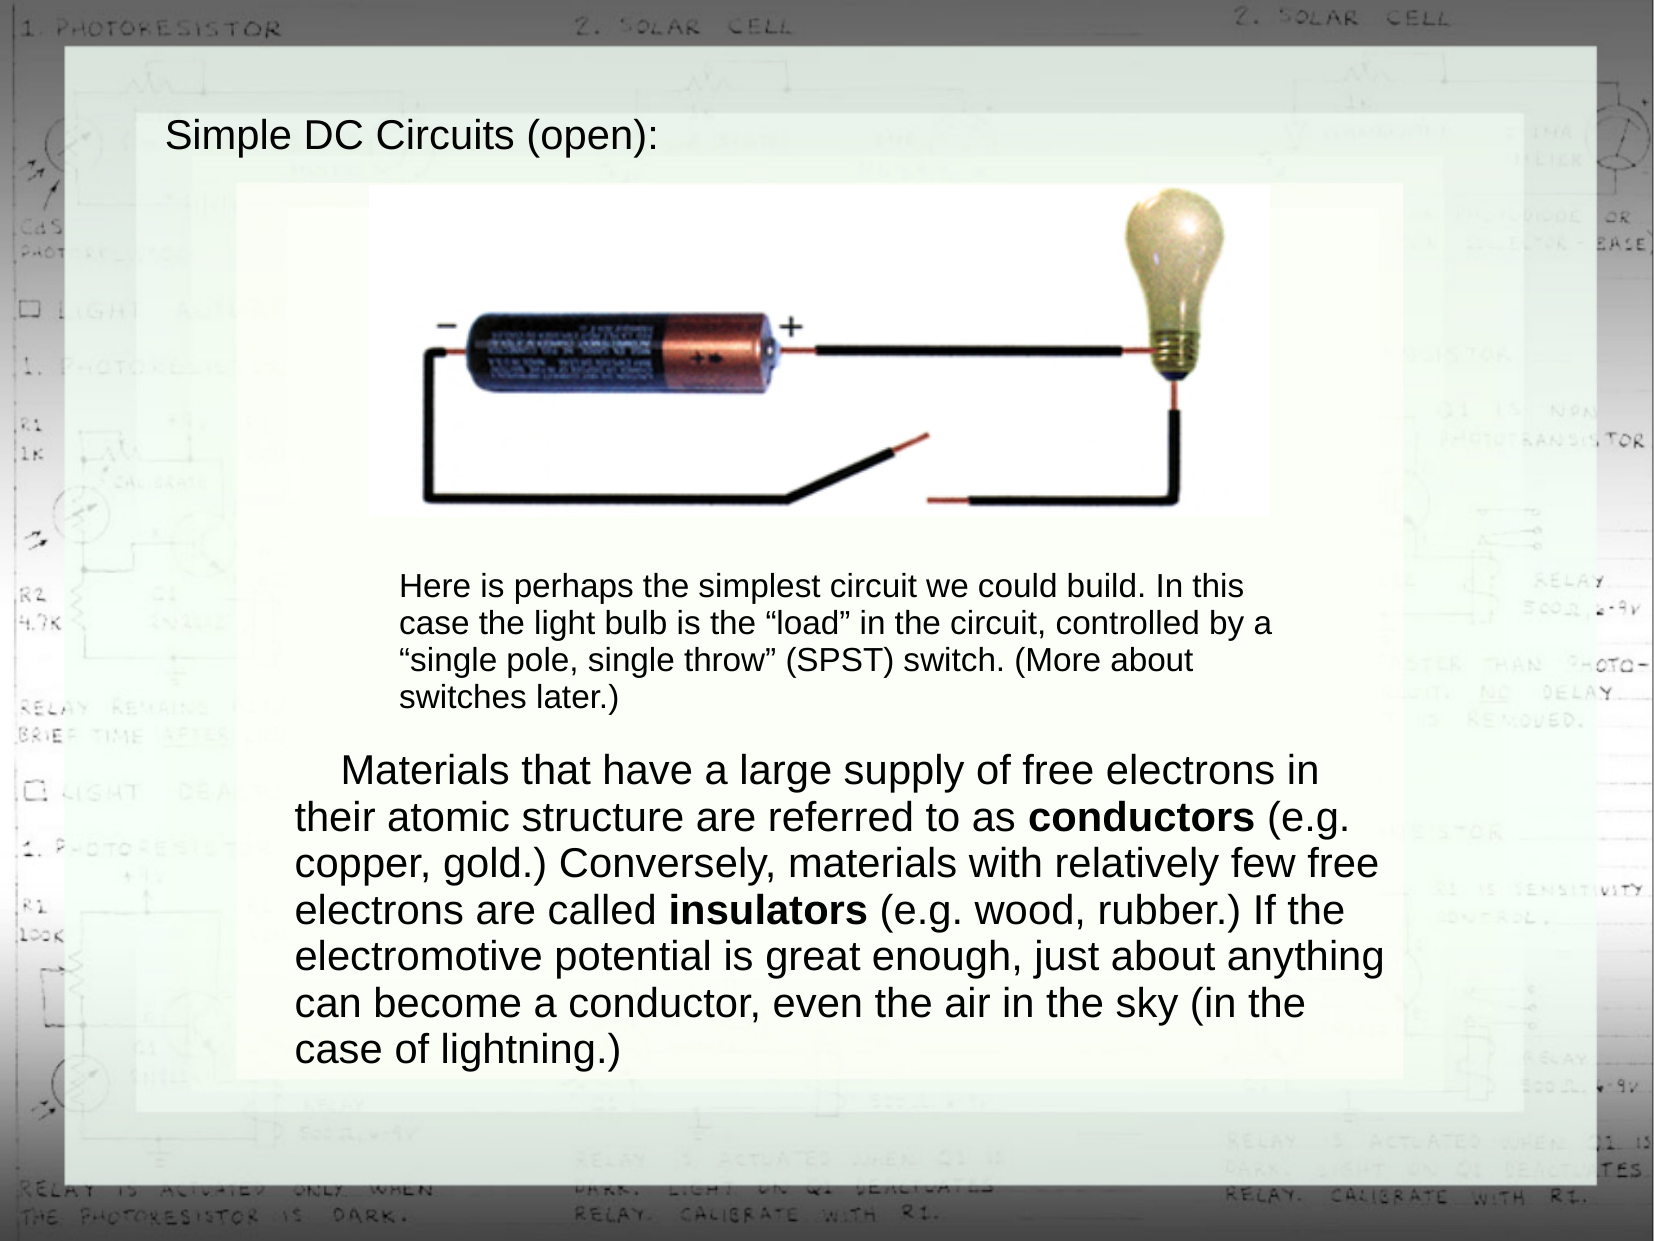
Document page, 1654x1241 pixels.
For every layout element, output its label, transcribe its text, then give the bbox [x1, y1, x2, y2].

text_box Here is perhaps the simplest circuit we could build. In this case the light bulb is the “load” in the circuit, controlled by a “single pole, single throw” (SPST) switch. (More about switches later.) [384, 560, 1322, 725]
text_box Materials that have a large supply of free electrons in their atomic structure are referred to as conductors (e.g. copper, gold.) Conversely, materials with relatively few free electrons are called insulators (e.g. wood, rubber.) If the electromotive potential is great enough, just about anything can become a conductor, even the air in the sky (in the case of lightning.) [279, 739, 1421, 1122]
text_box Simple DC Circuits (open): [150, 104, 713, 180]
picture [0, 0, 1654, 1241]
